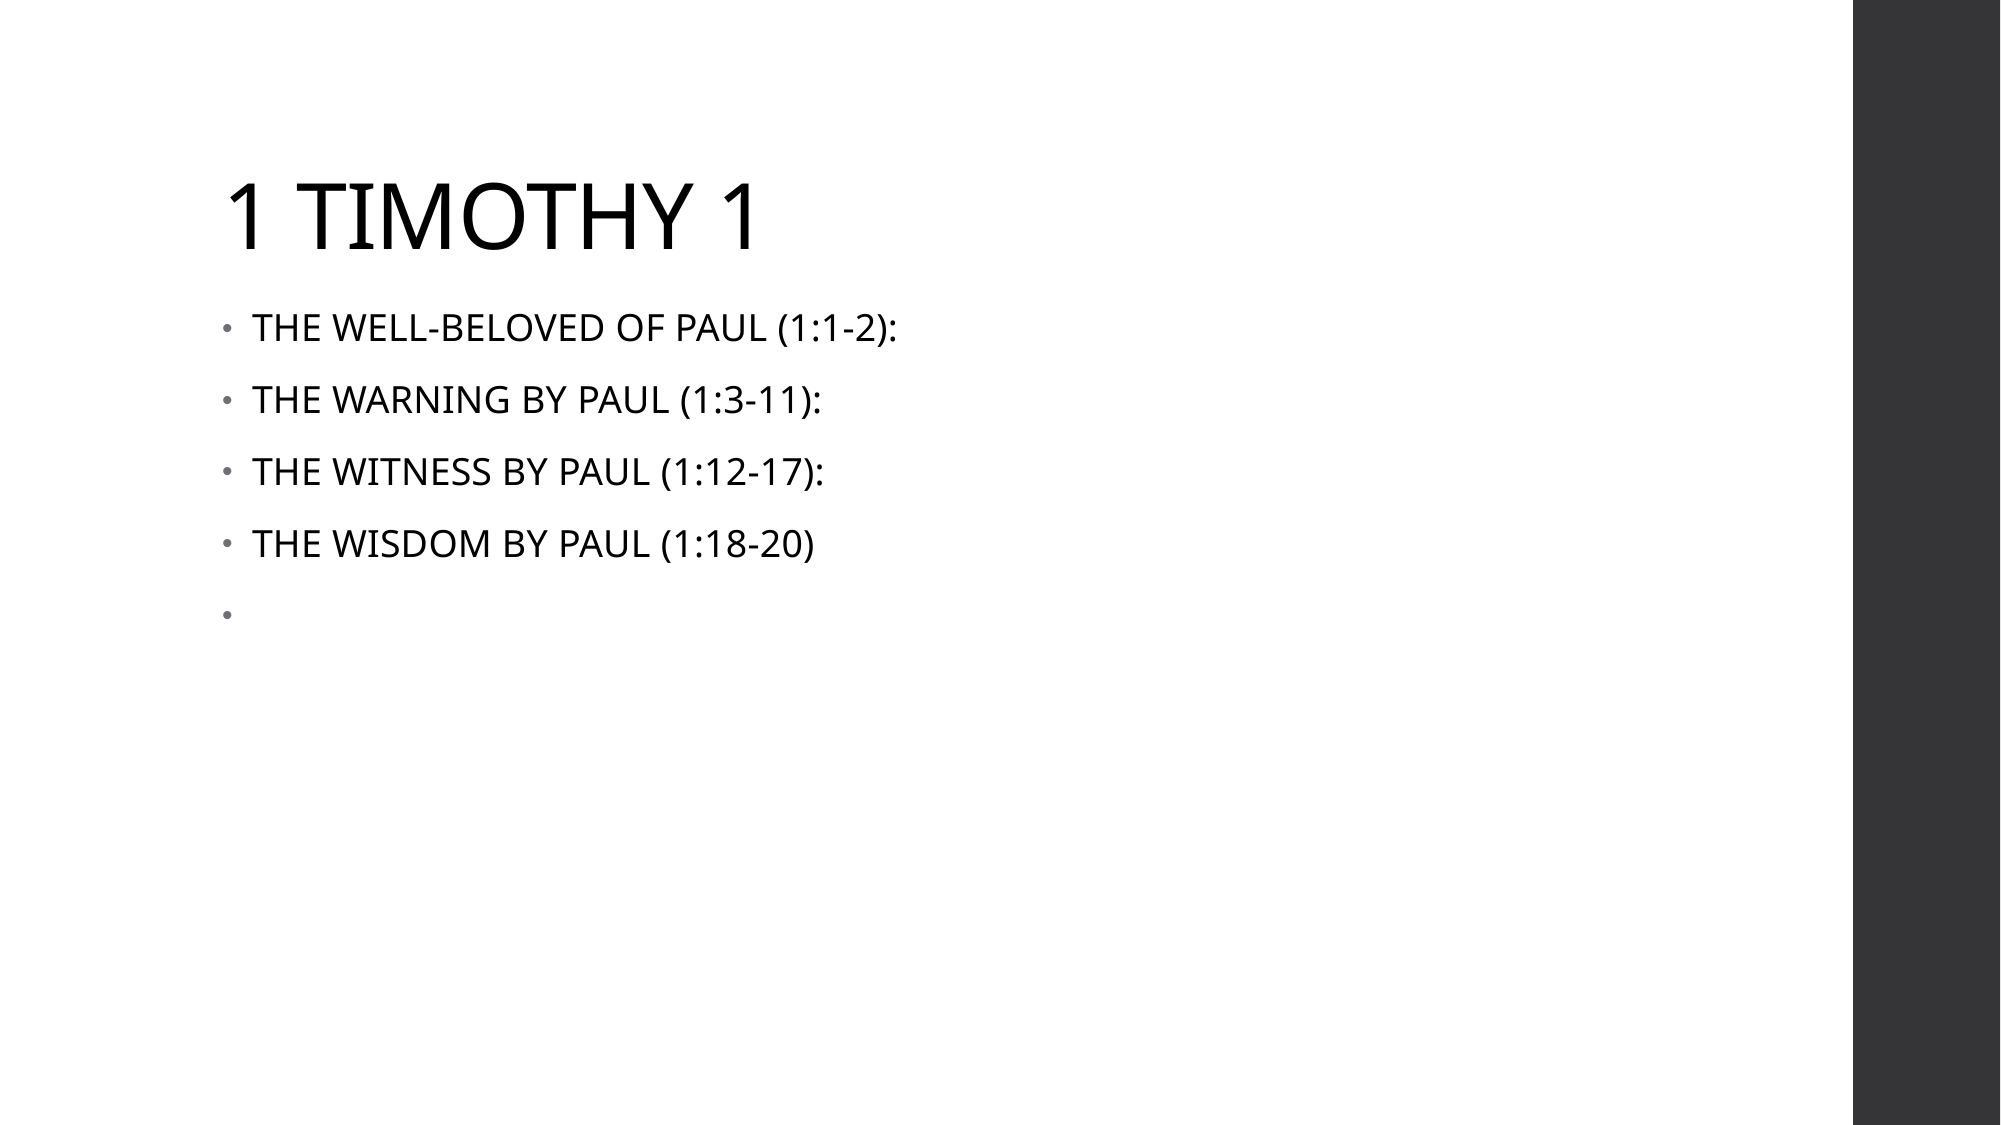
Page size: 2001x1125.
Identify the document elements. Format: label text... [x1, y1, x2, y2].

list THE WELL-BELOVED OF PAUL (1:1-2): THE WARNING BY PAUL (1:3-11): THE WITNESS BY PAUL (1:12-17): THE WISDOM BY PAUL (1:18-20) [206, 299, 1617, 1014]
title 1 TIMOTHY 1 [206, 60, 1797, 278]
